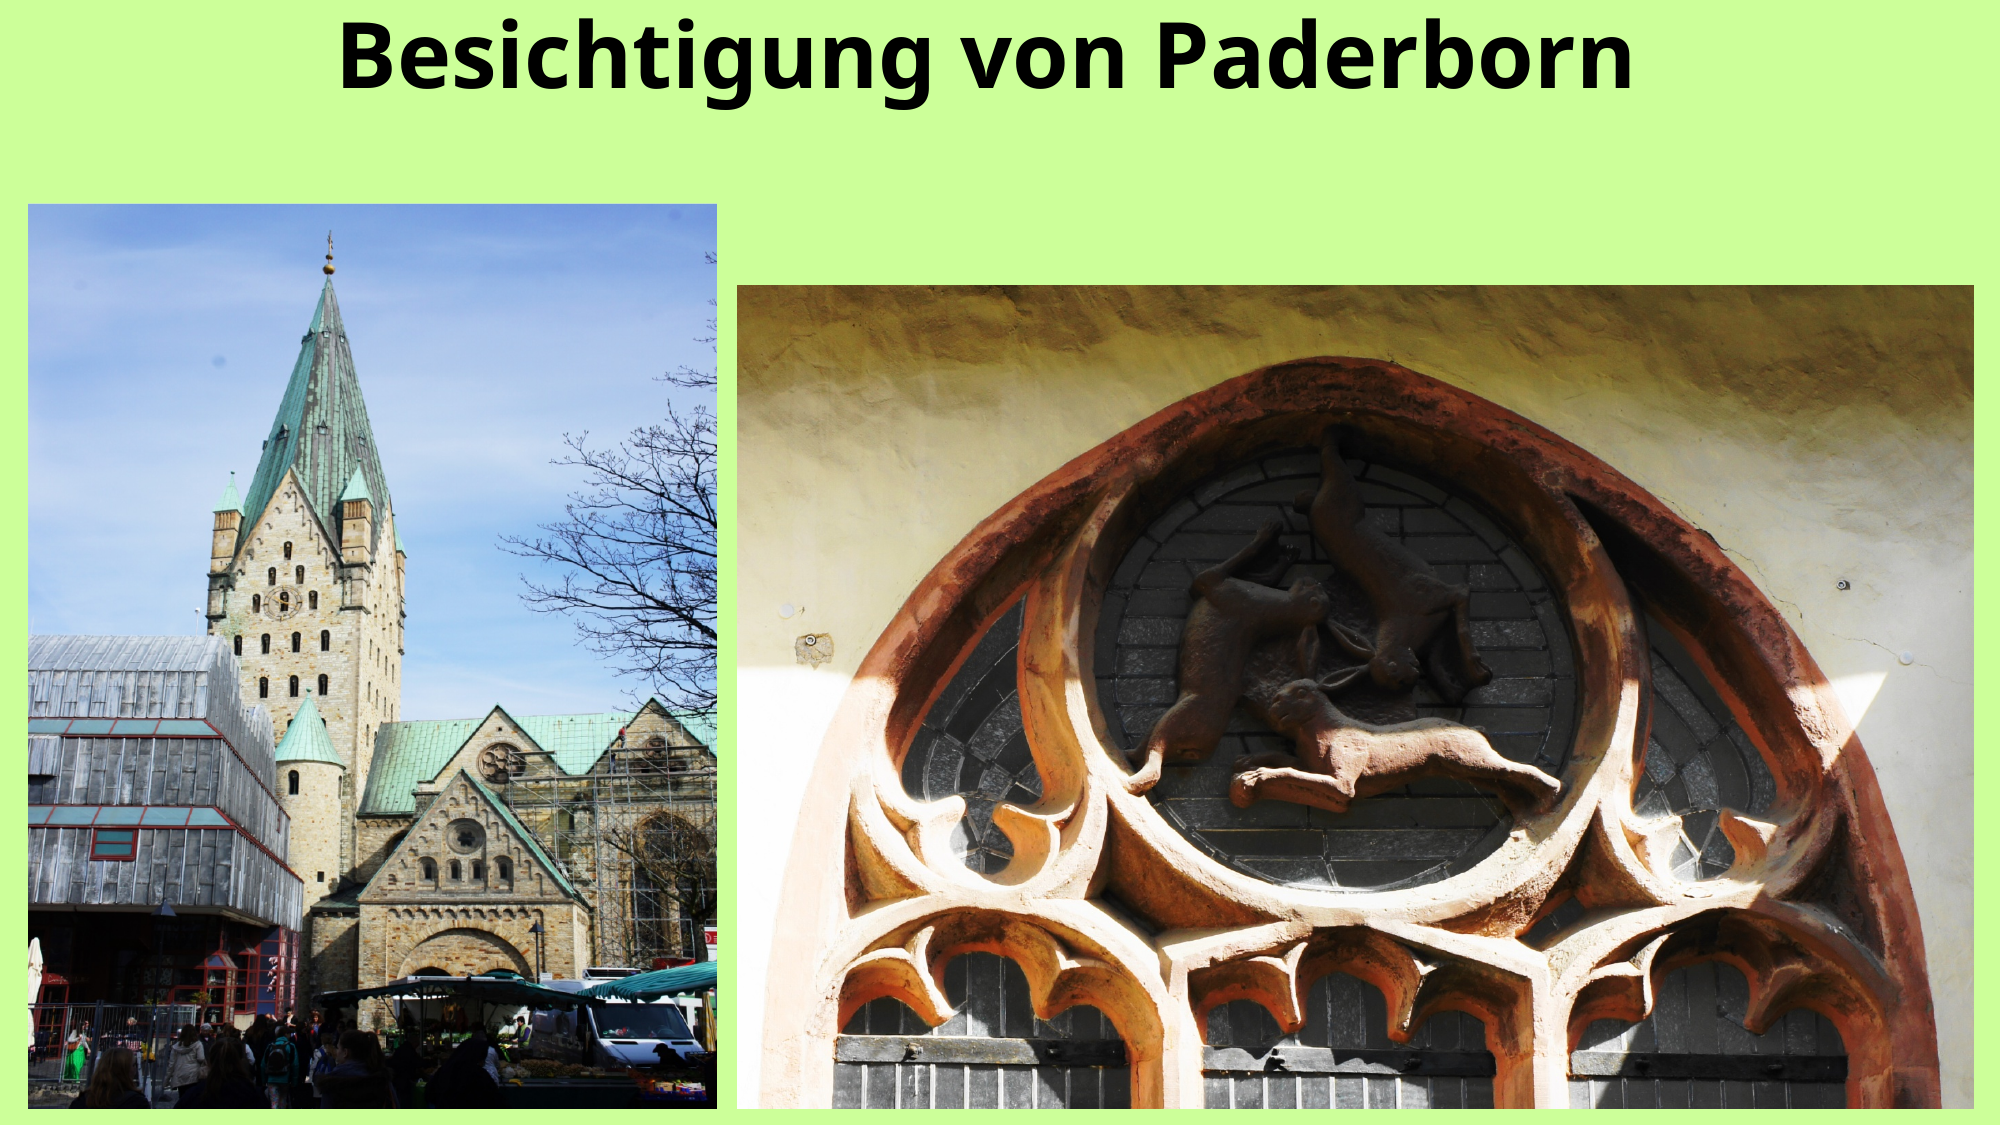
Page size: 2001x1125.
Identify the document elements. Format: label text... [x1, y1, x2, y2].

title Besichtigung von Paderborn [124, 2, 1849, 220]
picture [737, 285, 1974, 1109]
picture [27, 203, 717, 1109]
